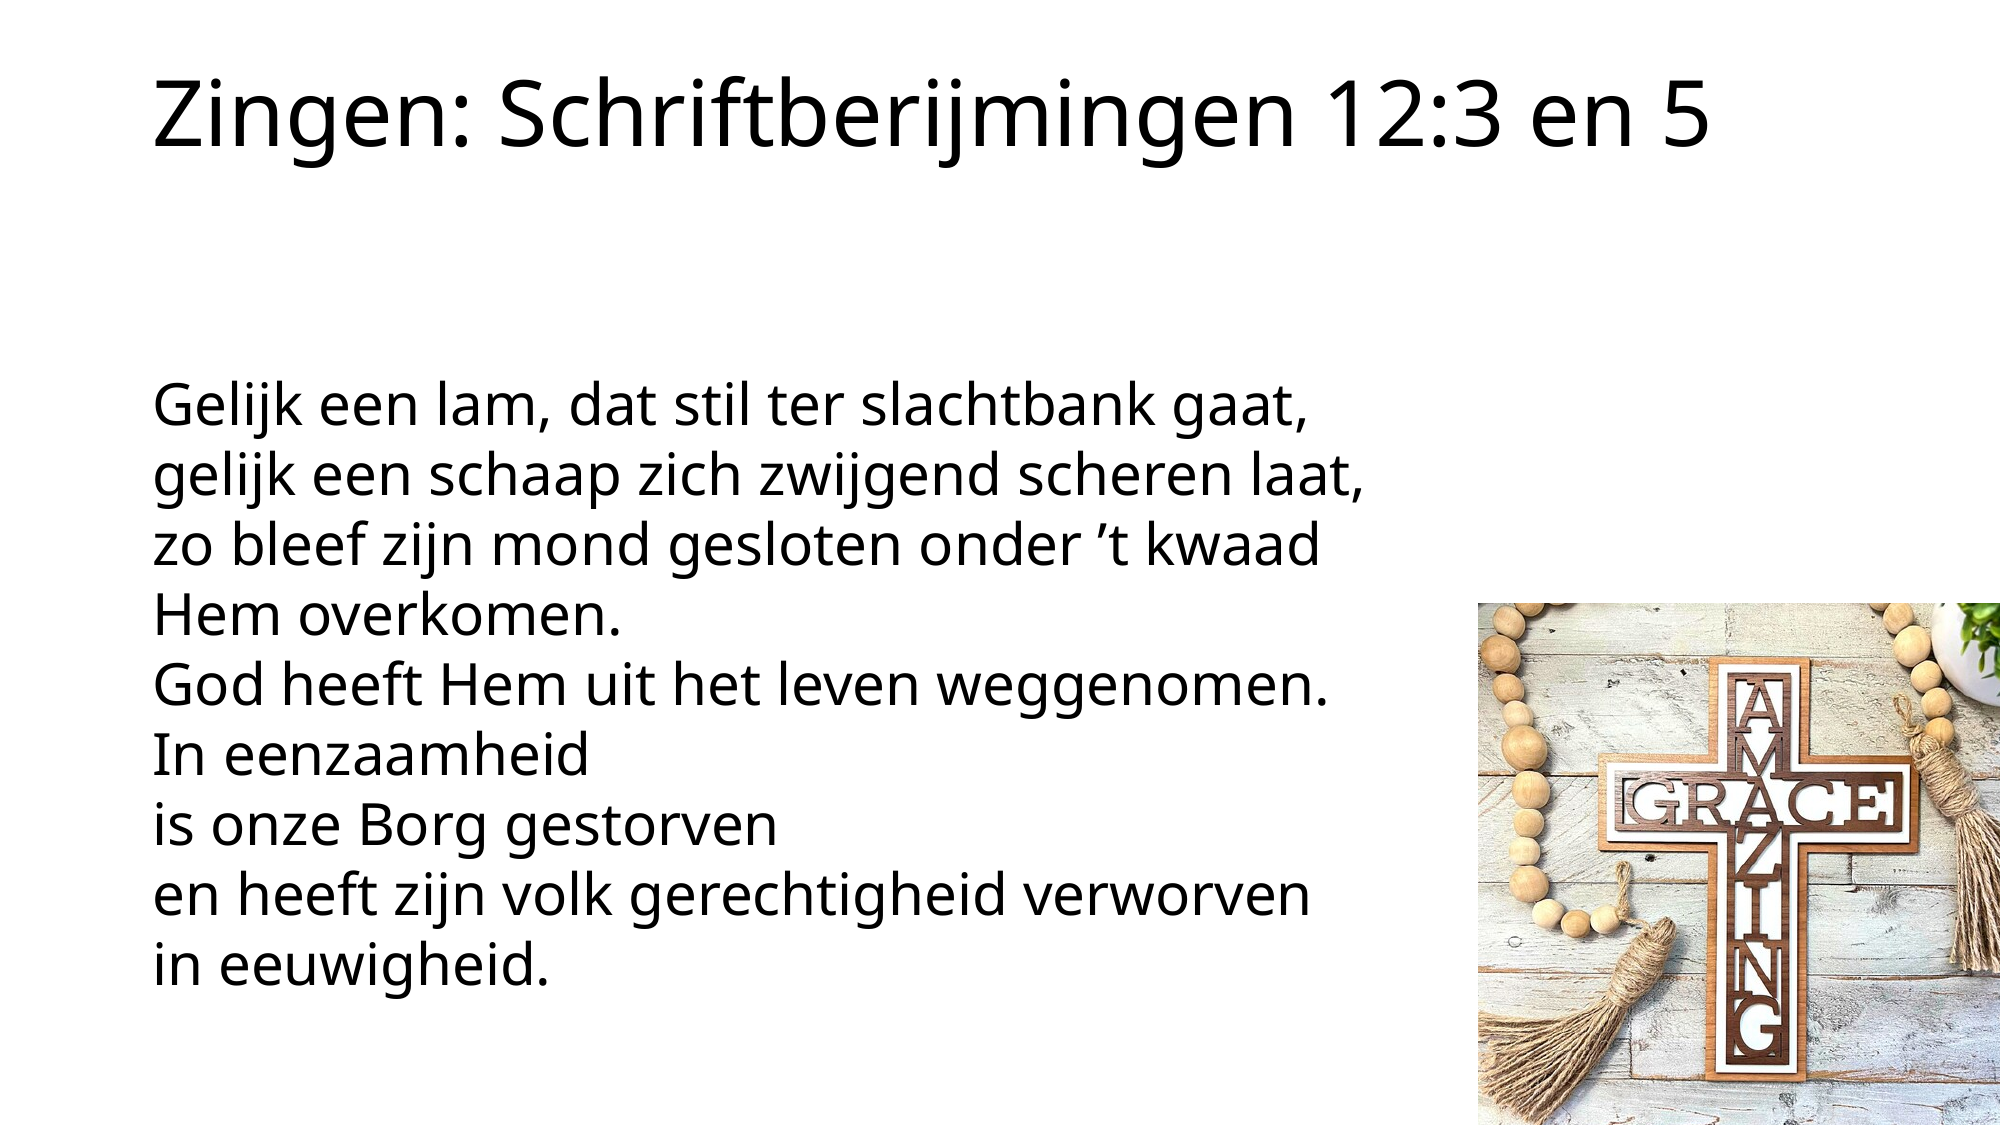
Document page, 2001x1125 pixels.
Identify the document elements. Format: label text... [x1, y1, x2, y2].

text_box Gelijk een lam, dat stil ter slachtbank gaat, gelijk een schaap zich zwijgend scheren laat, zo bleef zijn mond gesloten onder ’t kwaad Hem overkomen. God heeft Hem uit het leven weggenomen. In eenzaamheid is onze Borg gestorven en heeft zijn volk gerechtigheid verworven in eeuwigheid. [137, 359, 1514, 1005]
title Zingen: Schriftberijmingen 12:3 en 5 [137, 59, 1863, 278]
picture [1478, 603, 2000, 1125]
